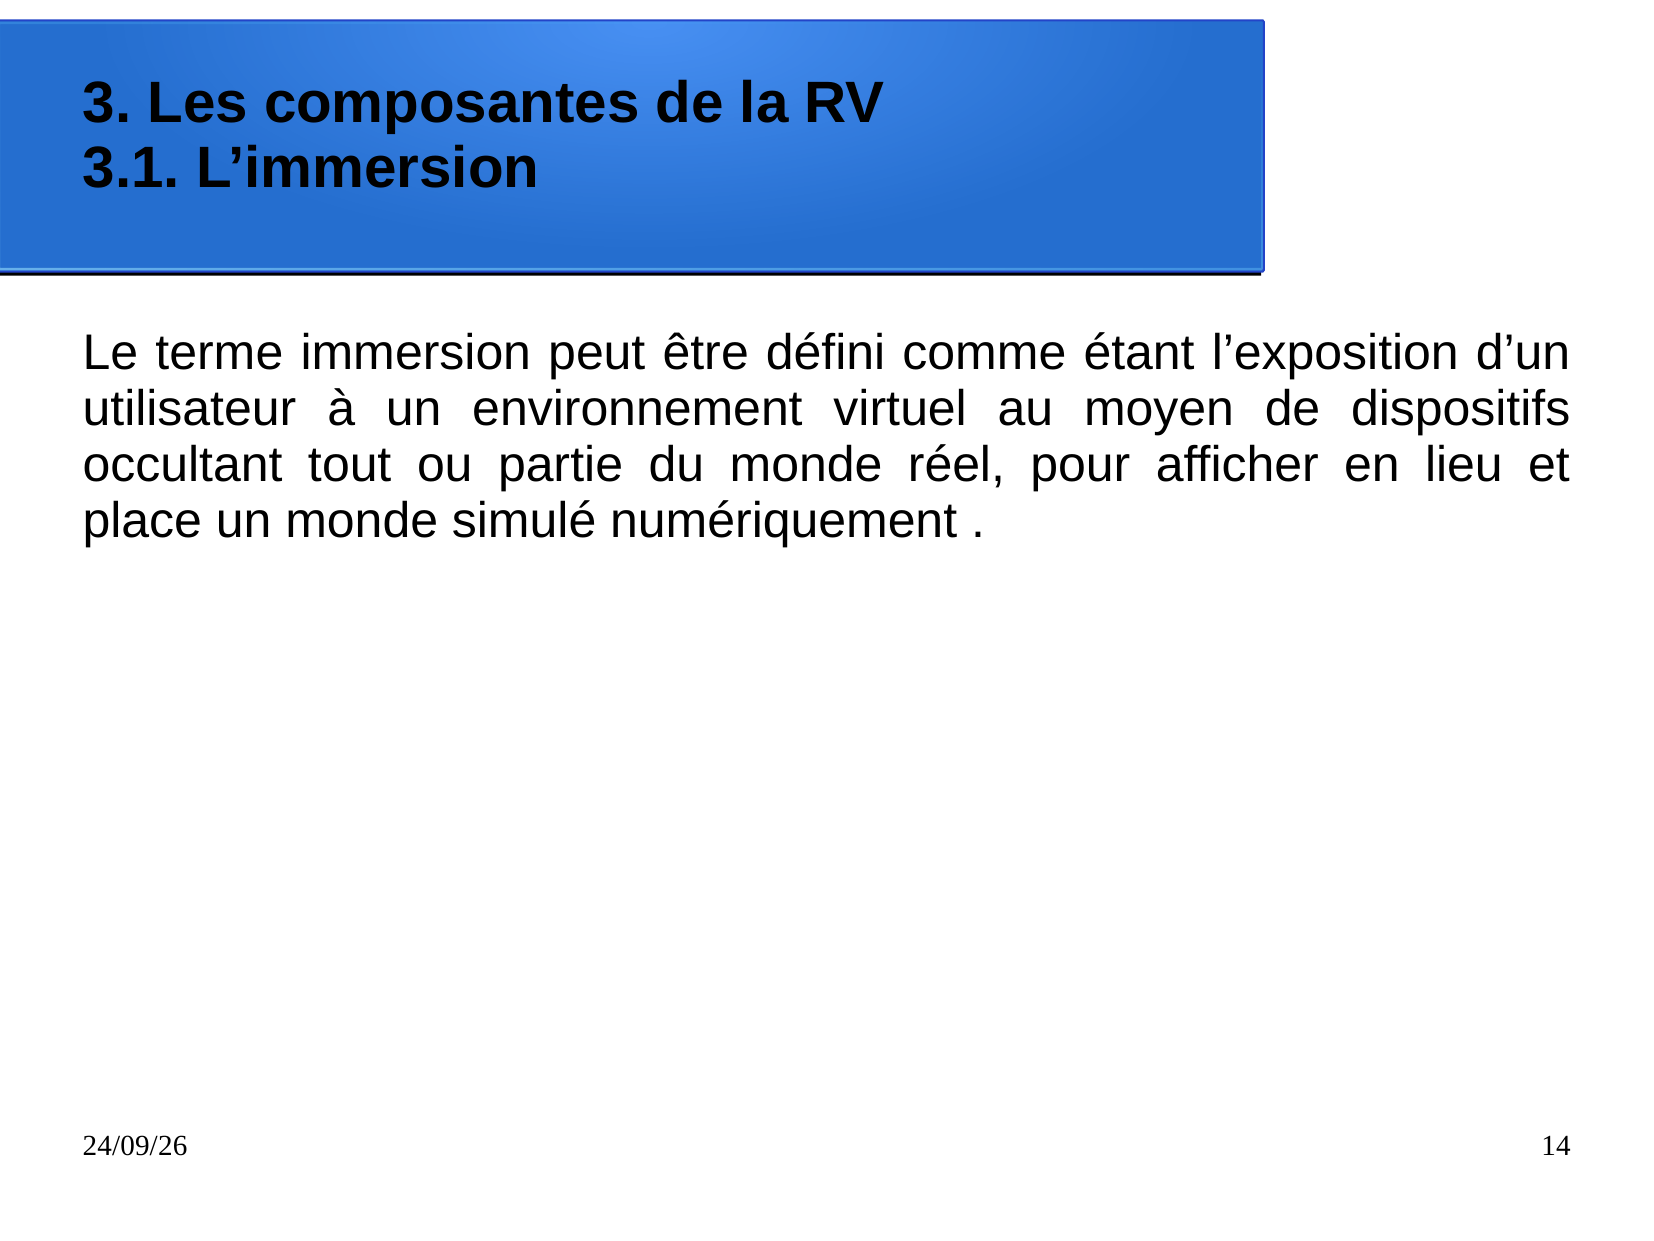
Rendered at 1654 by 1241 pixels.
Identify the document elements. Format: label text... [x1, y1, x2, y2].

title 3. Les composantes de la RV 3.1. L’immersion [82, 69, 1264, 238]
subtitle Le terme immersion peut être défini comme étant l’exposition d’un utilisateur à un environnement virtuel au moyen de dispositifs occultant tout ou partie du monde réel, pour afficher en lieu et place un monde simulé numériquement . [82, 324, 1571, 1241]
